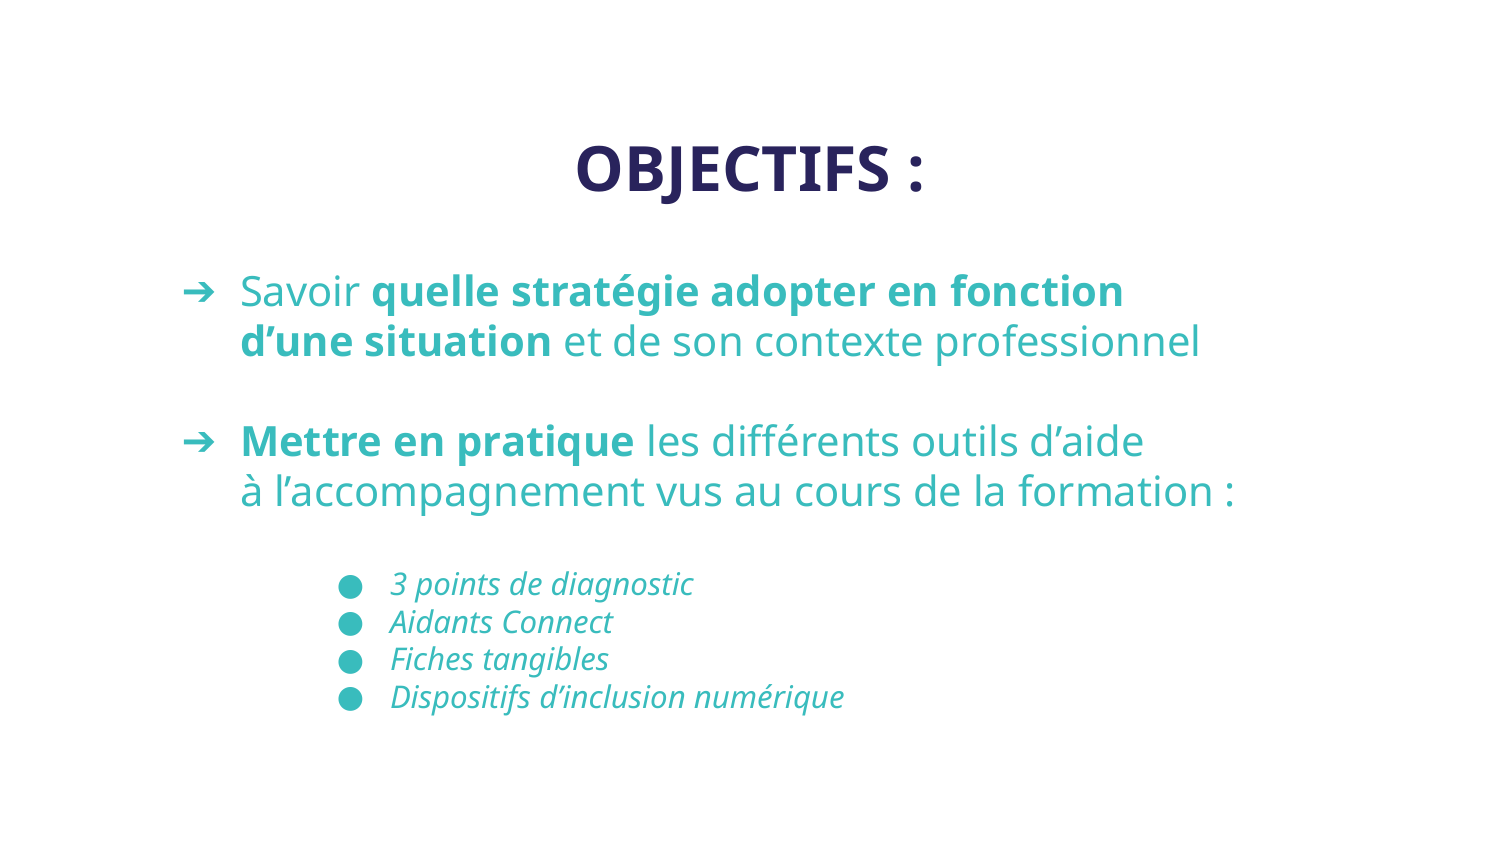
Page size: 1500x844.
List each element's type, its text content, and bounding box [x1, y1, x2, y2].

text_box OBJECTIFS : Savoir quelle stratégie adopter en fonction d’une situation et de son contexte professionnel Mettre en pratique les différents outils d’aide à l’accompagnement vus au cours de la formation : 3 points de diagnostic Aidants Connect Fiches tangibles Dispositifs d’inclusion numérique [0, 0, 1500, 844]
